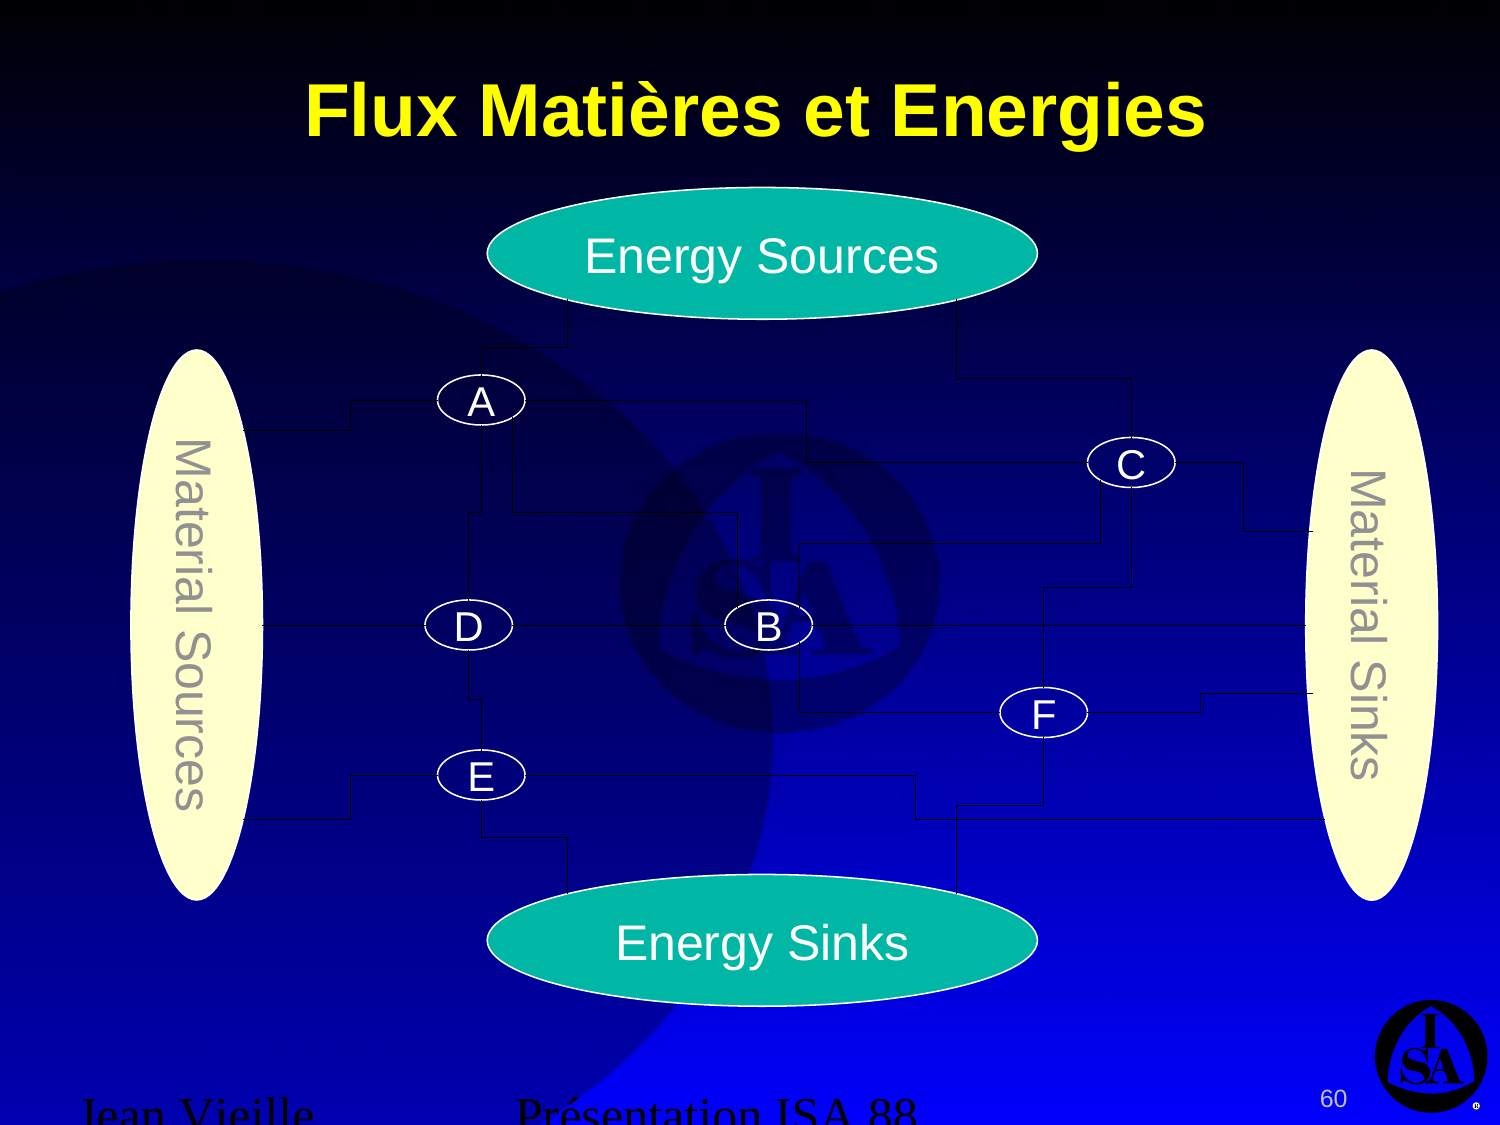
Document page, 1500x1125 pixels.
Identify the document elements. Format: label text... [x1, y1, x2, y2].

picture [298, 1110, 308, 1118]
text_box C [1087, 437, 1176, 488]
text_box E [437, 749, 526, 801]
picture [124, 1120, 133, 1125]
picture [565, 1110, 575, 1118]
text_box Material Sinks [1305, 349, 1438, 901]
text_box Energy Sinks [487, 874, 1038, 1007]
picture [898, 1116, 911, 1125]
text_box A [437, 374, 526, 426]
picture [830, 1103, 841, 1118]
text_box B [724, 599, 813, 651]
picture [234, 1110, 244, 1118]
picture [745, 1111, 754, 1125]
picture [899, 1101, 910, 1114]
picture [718, 1110, 731, 1125]
text_box Energy Sources [487, 187, 1038, 320]
title Flux Matières et Energies [75, 12, 1438, 201]
picture [0, 0, 1500, 1125]
picture [631, 1111, 640, 1125]
picture [607, 1110, 617, 1118]
text_box Material Sources [130, 349, 263, 901]
picture [874, 1101, 885, 1114]
picture [102, 1110, 112, 1118]
picture [828, 1121, 843, 1125]
picture [873, 1116, 886, 1125]
text_box D [424, 599, 513, 651]
picture [148, 1111, 157, 1125]
picture [668, 1120, 677, 1125]
text_box F [1000, 687, 1088, 738]
picture [524, 1101, 535, 1117]
